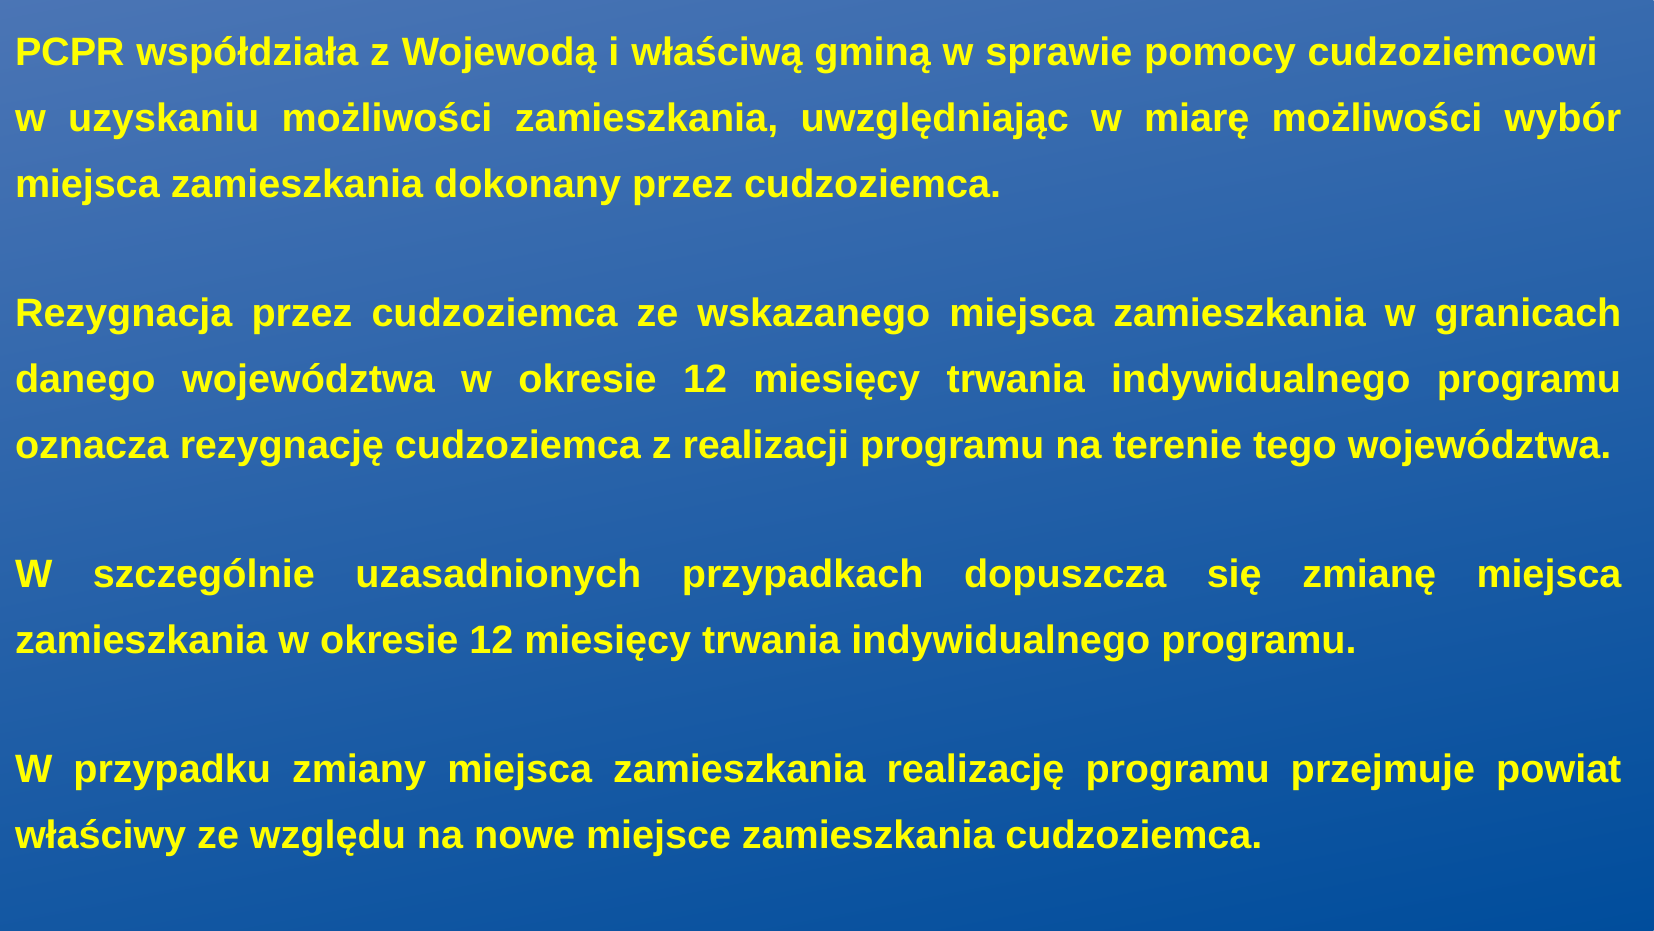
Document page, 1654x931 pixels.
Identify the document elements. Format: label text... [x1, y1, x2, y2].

text_box PCPR współdziała z Wojewodą i właściwą gminą w sprawie pomocy cudzoziemcowi w uzyskaniu możliwości zamieszkania, uwzględniając w miarę możliwości wybór miejsca zamieszkania dokonany przez cudzoziemca. Rezygnacja przez cudzoziemca ze wskazanego miejsca zamieszkania w granicach danego województwa w okresie 12 miesięcy trwania indywidualnego programu oznacza rezygnację cudzoziemca z realizacji programu na terenie tego województwa. W szczególnie uzasadnionych przypadkach dopuszcza się zmianę miejsca zamieszkania w okresie 12 miesięcy trwania indywidualnego programu. W przypadku zmiany miejsca zamieszkania realizację programu przejmuje powiat właściwy ze względu na nowe miejsce zamieszkania cudzoziemca. [0, 0, 1654, 892]
